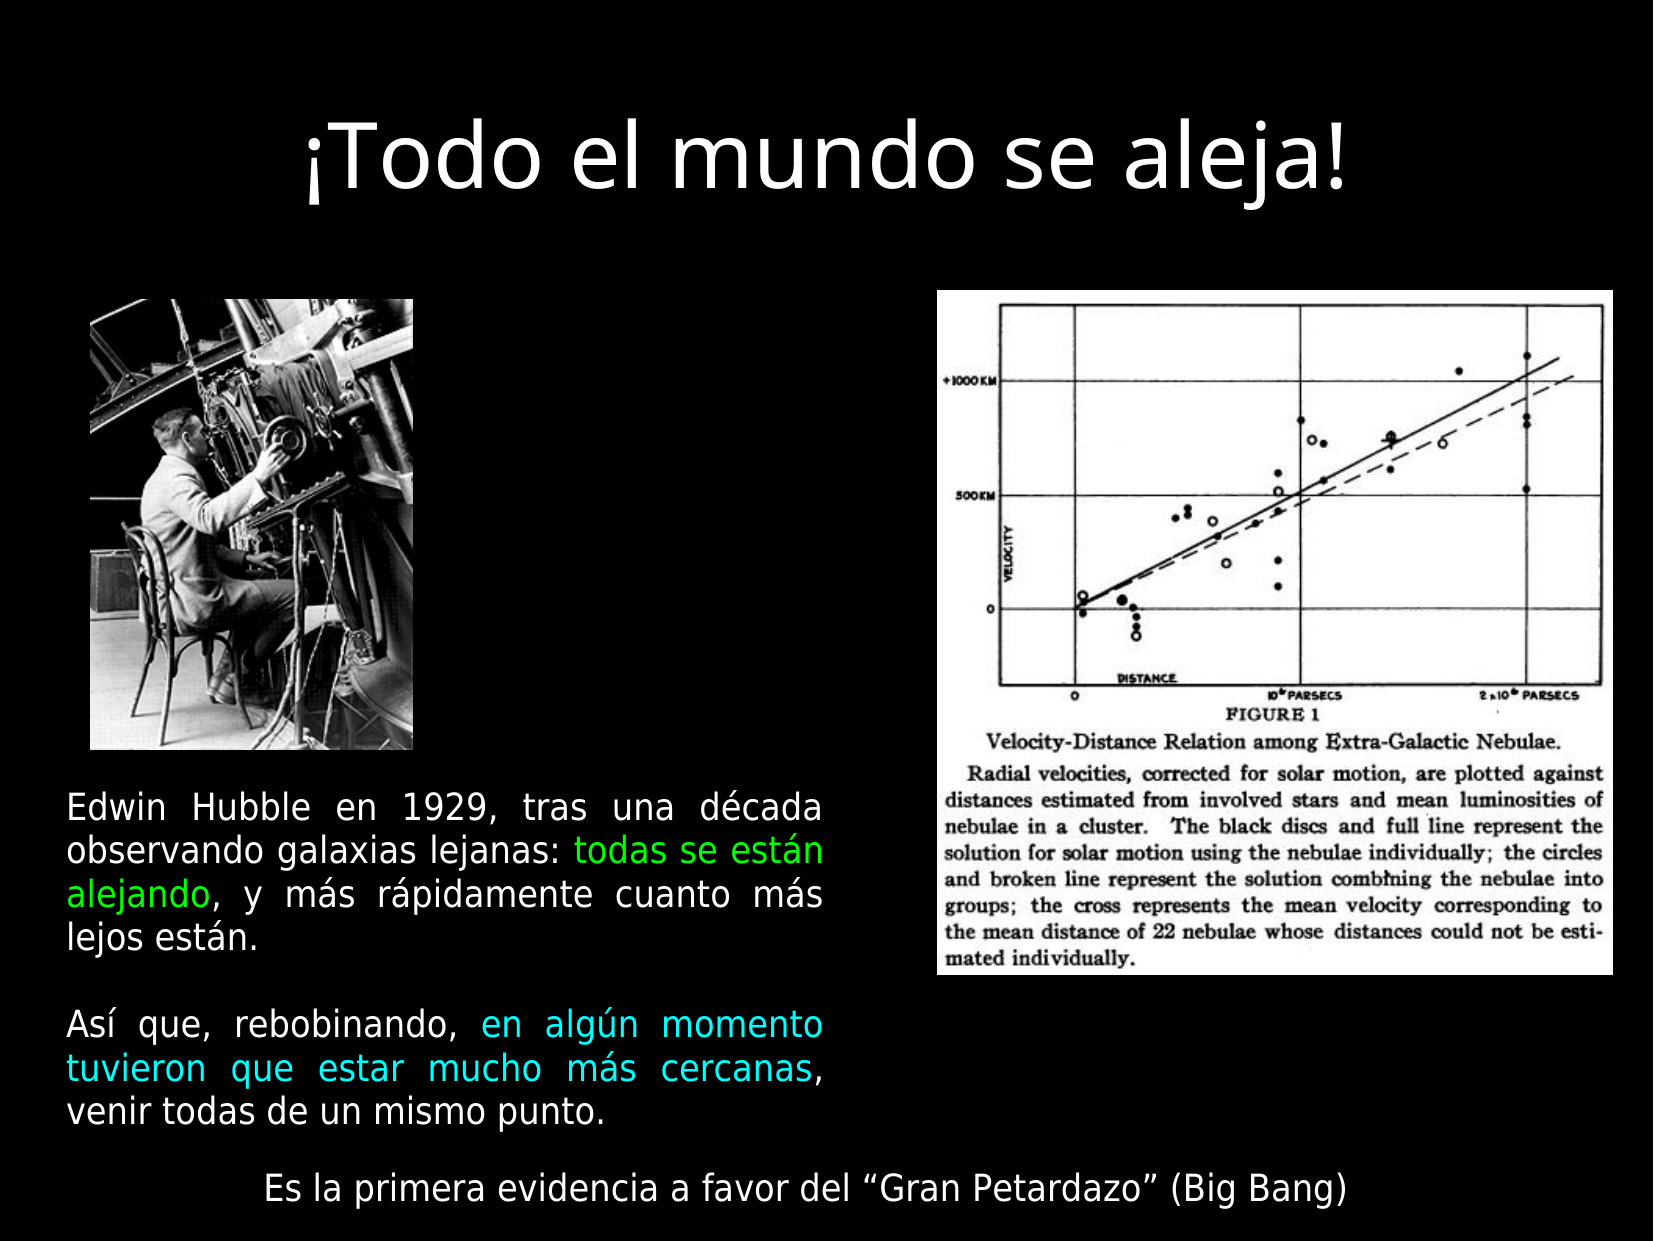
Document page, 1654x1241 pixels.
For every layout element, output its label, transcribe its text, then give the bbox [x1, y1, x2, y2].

picture [937, 290, 1613, 976]
text_box Edwin Hubble en 1929, tras una década observando galaxias lejanas: todas se están alejando, y más rápidamente cuanto más lejos están. Así que, rebobinando, en algún momento tuvieron que estar mucho más cercanas, venir todas de un mismo punto. [51, 778, 839, 1142]
picture [90, 299, 413, 750]
text_box Es la primera evidencia a favor del “Gran Petardazo” (Big Bang) [248, 1159, 1374, 1218]
title ¡Todo el mundo se aleja! [82, 49, 1571, 257]
